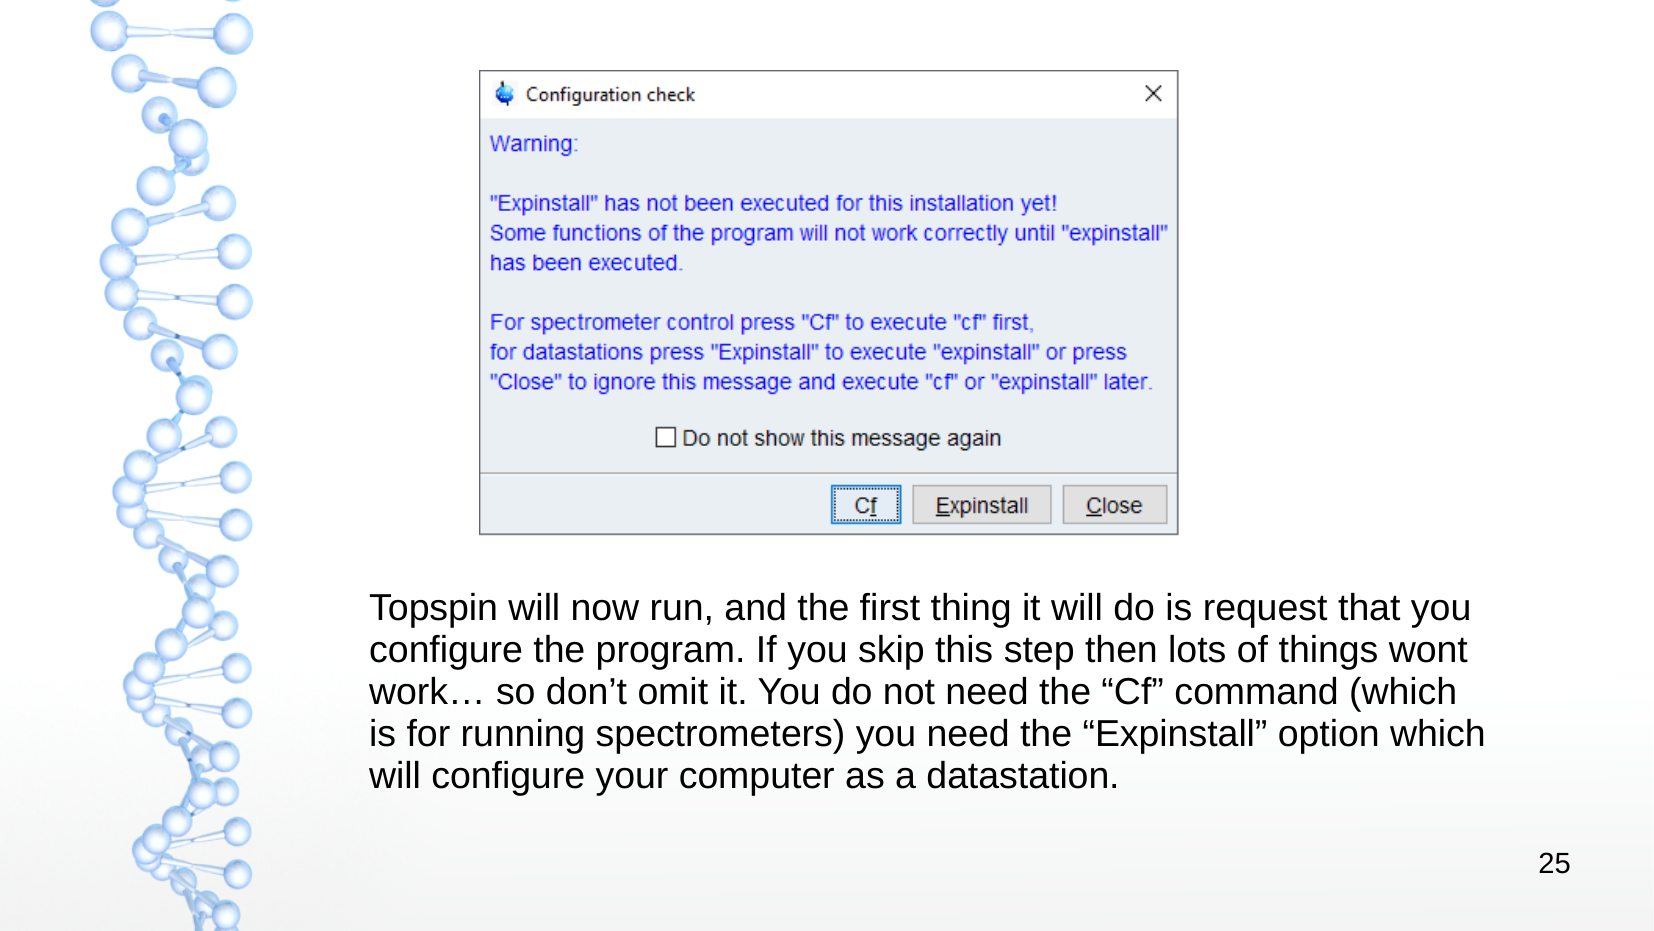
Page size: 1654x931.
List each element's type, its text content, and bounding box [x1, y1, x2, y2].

text_box Topspin will now run, and the first thing it will do is request that you configure the program. If you skip this step then lots of things wont work… so don’t omit it. You do not need the “Cf” command (which is for running spectrometers) you need the “Expinstall” option which will configure your computer as a datastation. [354, 578, 1502, 804]
picture [0, 0, 1654, 931]
